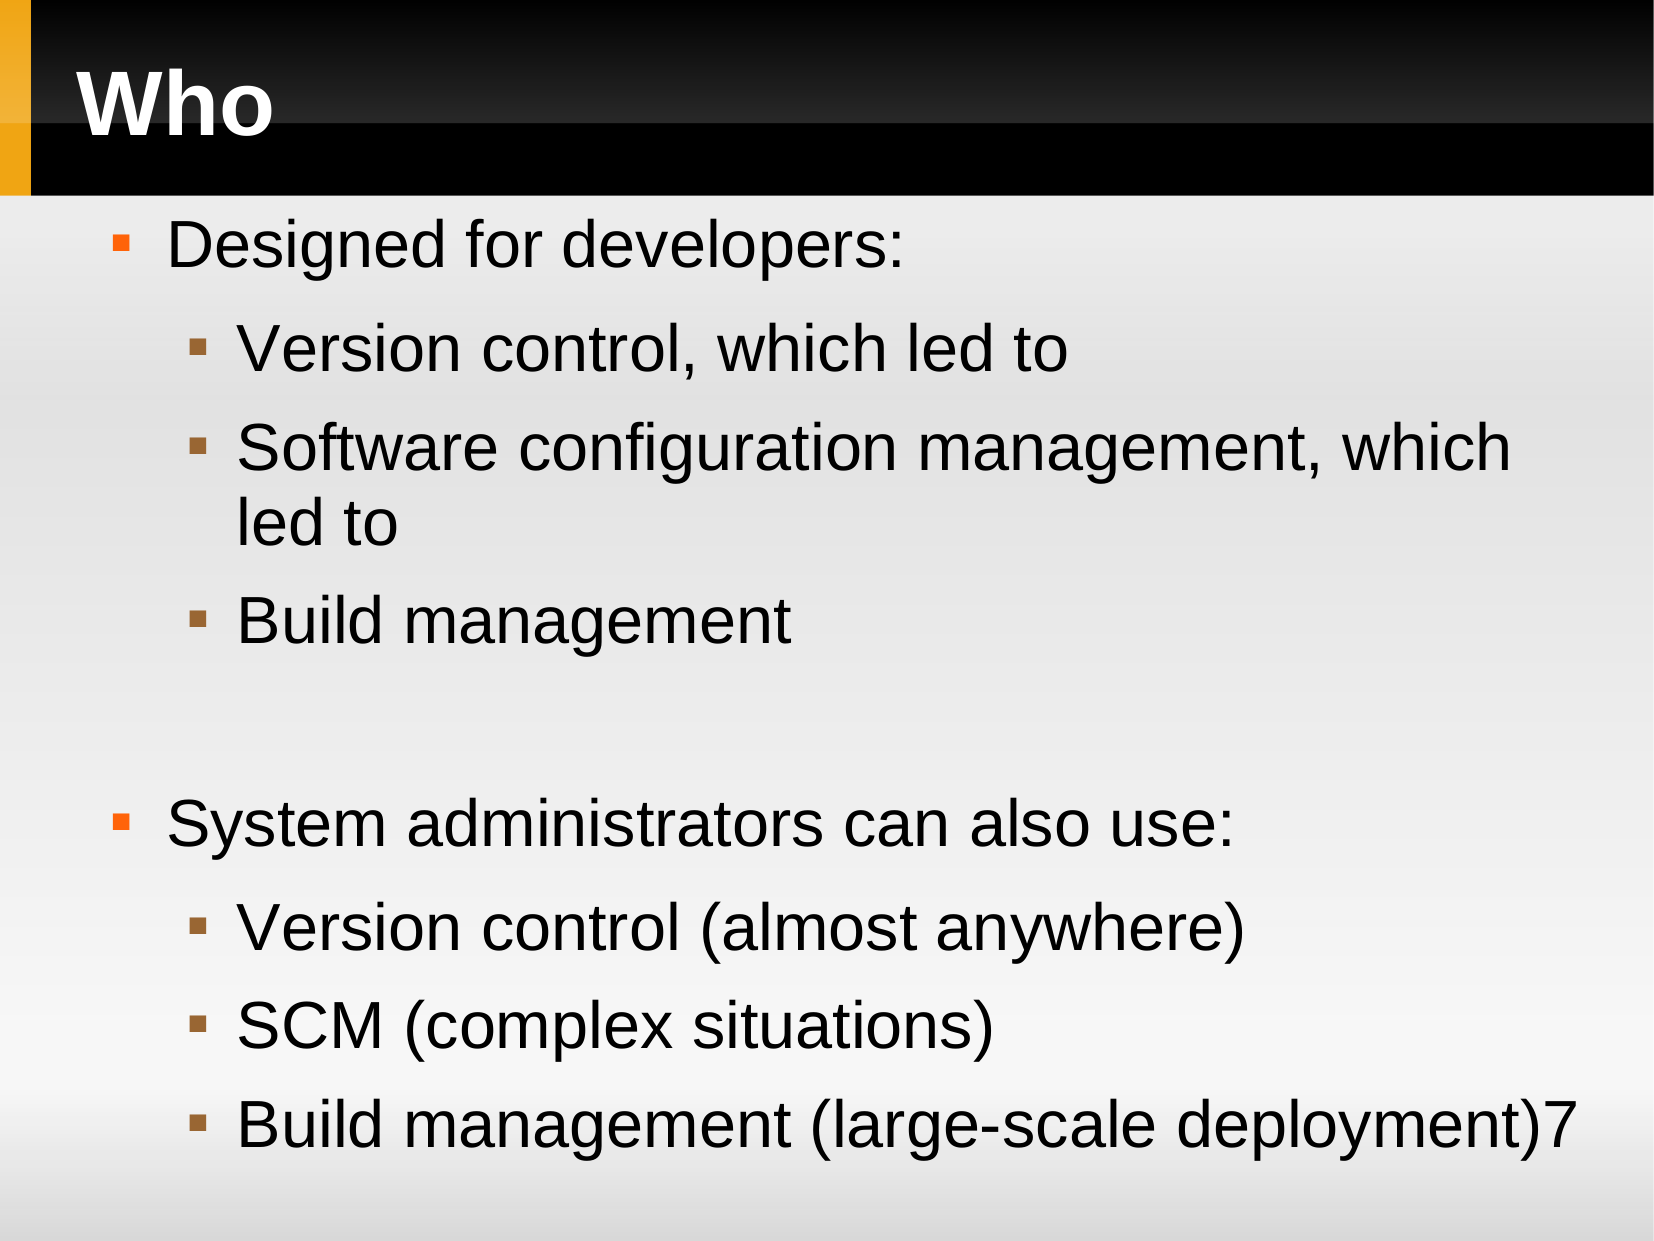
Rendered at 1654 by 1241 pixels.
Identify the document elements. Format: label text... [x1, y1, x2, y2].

list Designed for developers: Version control, which led to Software configuration management, which led to Build management System administrators can also use: Version control (almost anywhere) SCM (complex situations) Build management (large-scale deployment)7 [95, 207, 1584, 1157]
picture [0, 0, 1654, 1241]
title Who [76, 0, 1565, 208]
